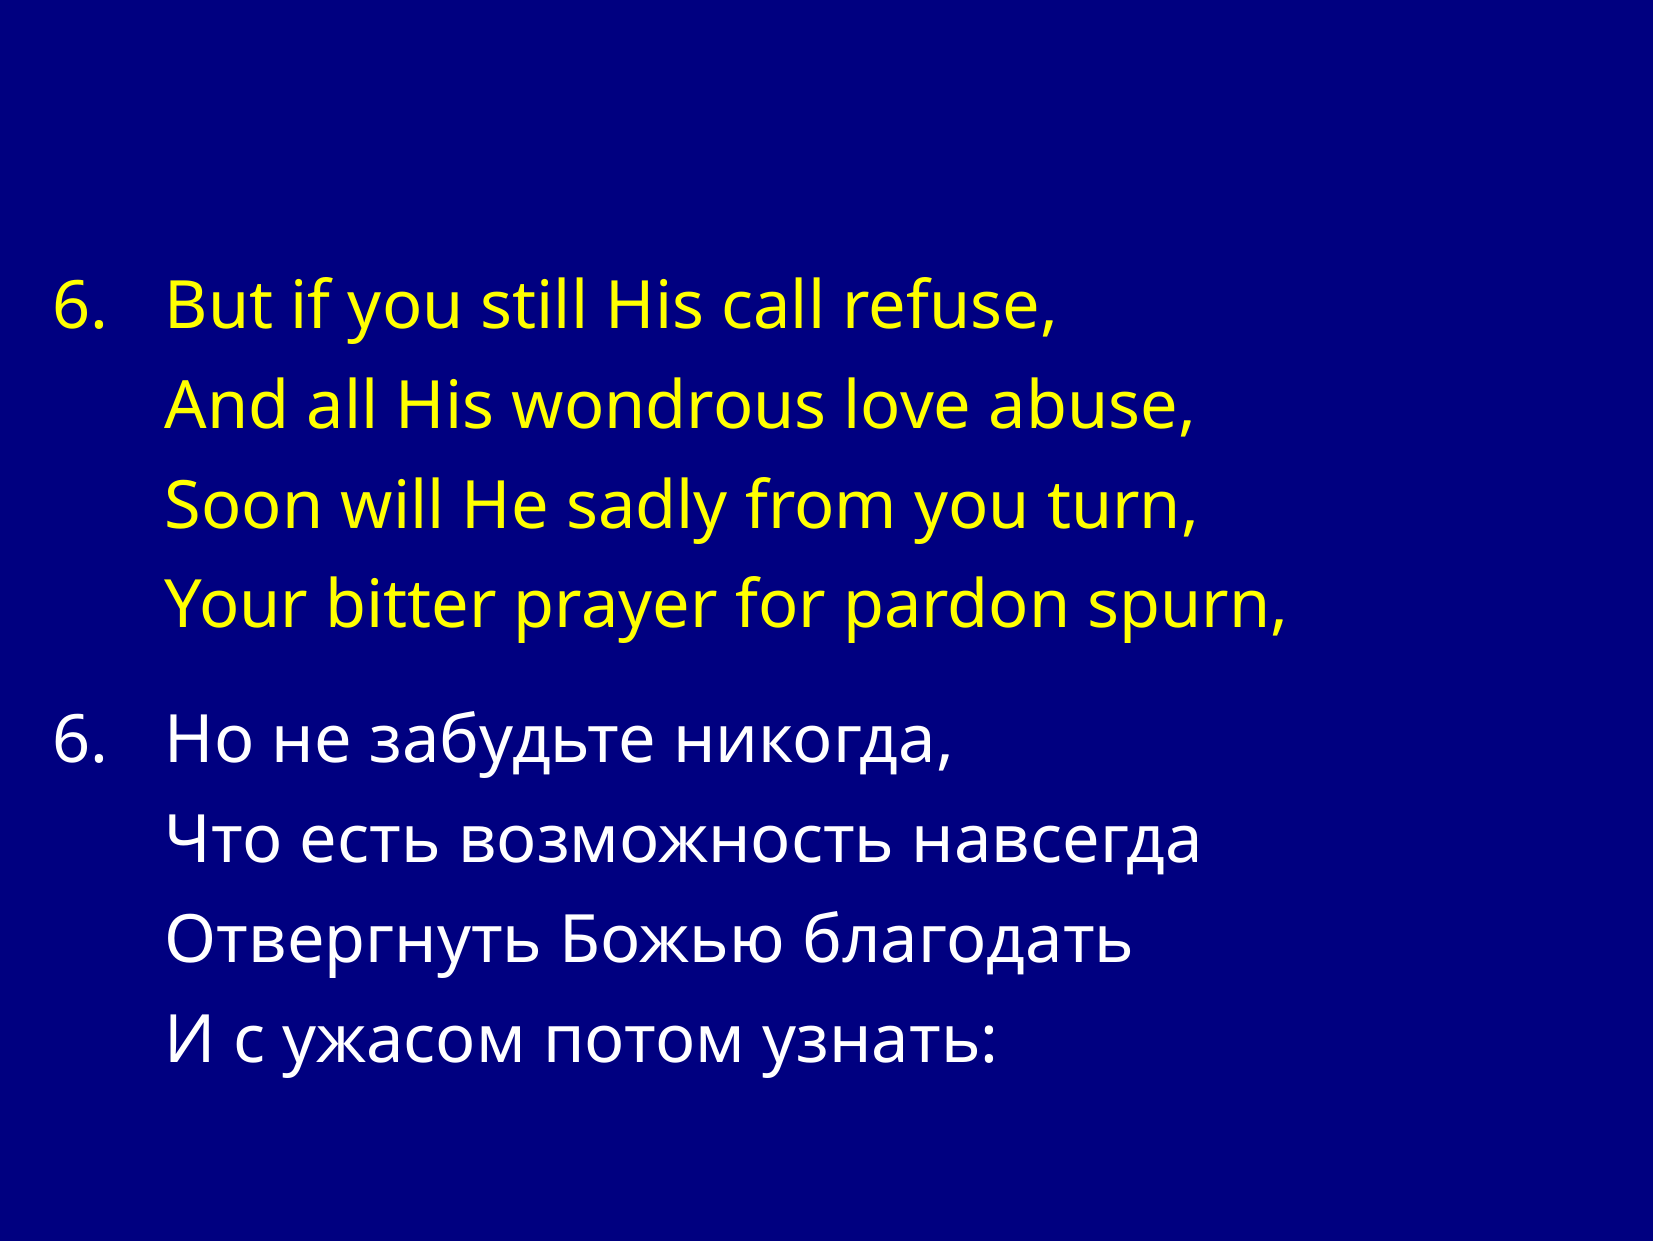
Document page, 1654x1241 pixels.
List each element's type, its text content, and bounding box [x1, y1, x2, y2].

text_box 6. Но не забудьте никогда, Что есть возможность навсегда Отвергнуть Божью благодать И с ужасом потом узнать: [37, 675, 1576, 1163]
text_box 6. But if you still His call refuse, And all His wondrous love abuse, Soon will He sadly from you turn, Your bitter prayer for pardon spurn, [37, 150, 1653, 713]
